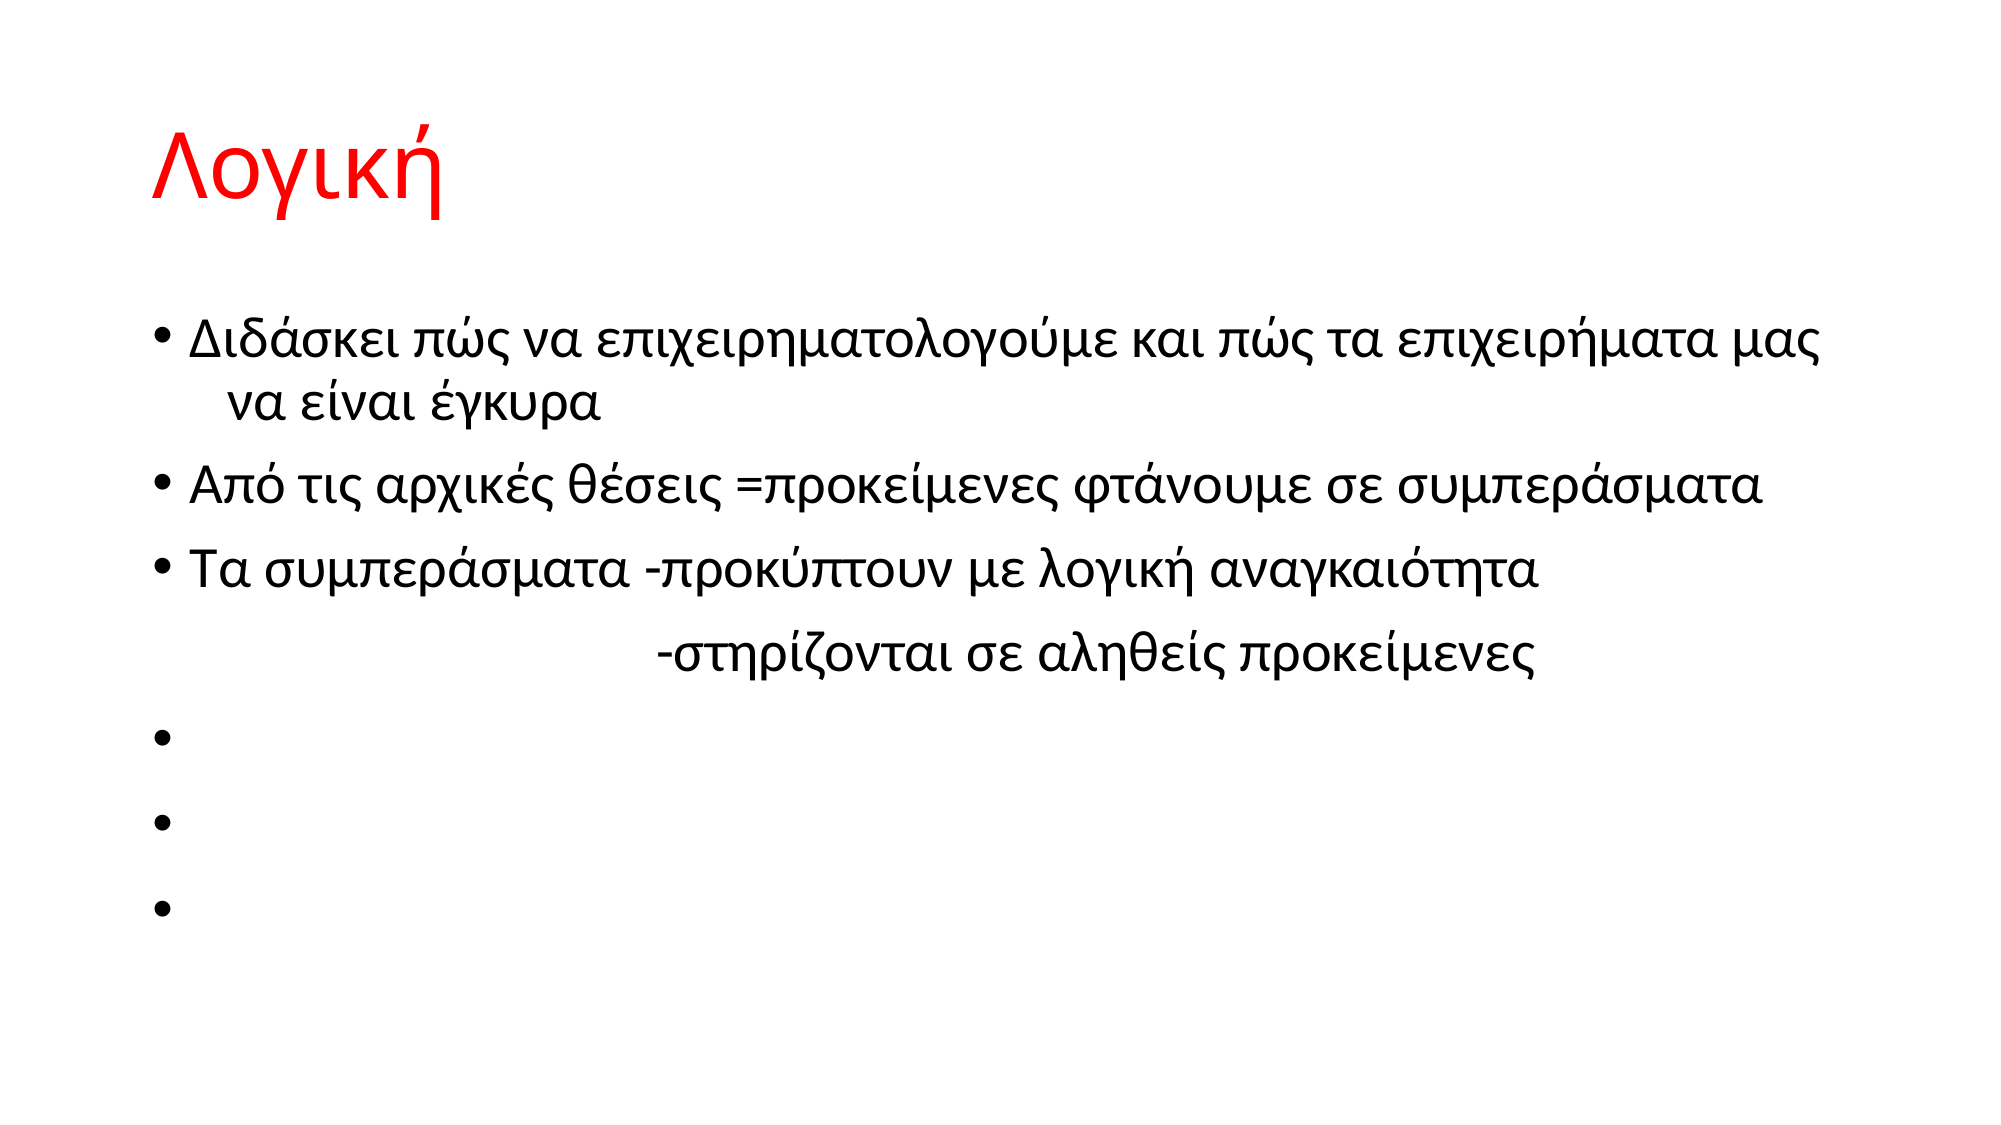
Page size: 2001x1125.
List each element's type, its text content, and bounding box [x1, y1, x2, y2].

list Διδάσκει πώς να επιχειρηματολογούμε και πώς τα επιχειρήματα μας να είναι έγκυρα Από τις αρχικές θέσεις =προκείμενες φτάνουμε σε συμπεράσματα Τα συμπεράσματα -προκύπτουν με λογική αναγκαιότητα -στηρίζονται σε αληθείς προκείμενες [137, 299, 1863, 1014]
title Λογική [137, 59, 1863, 278]
